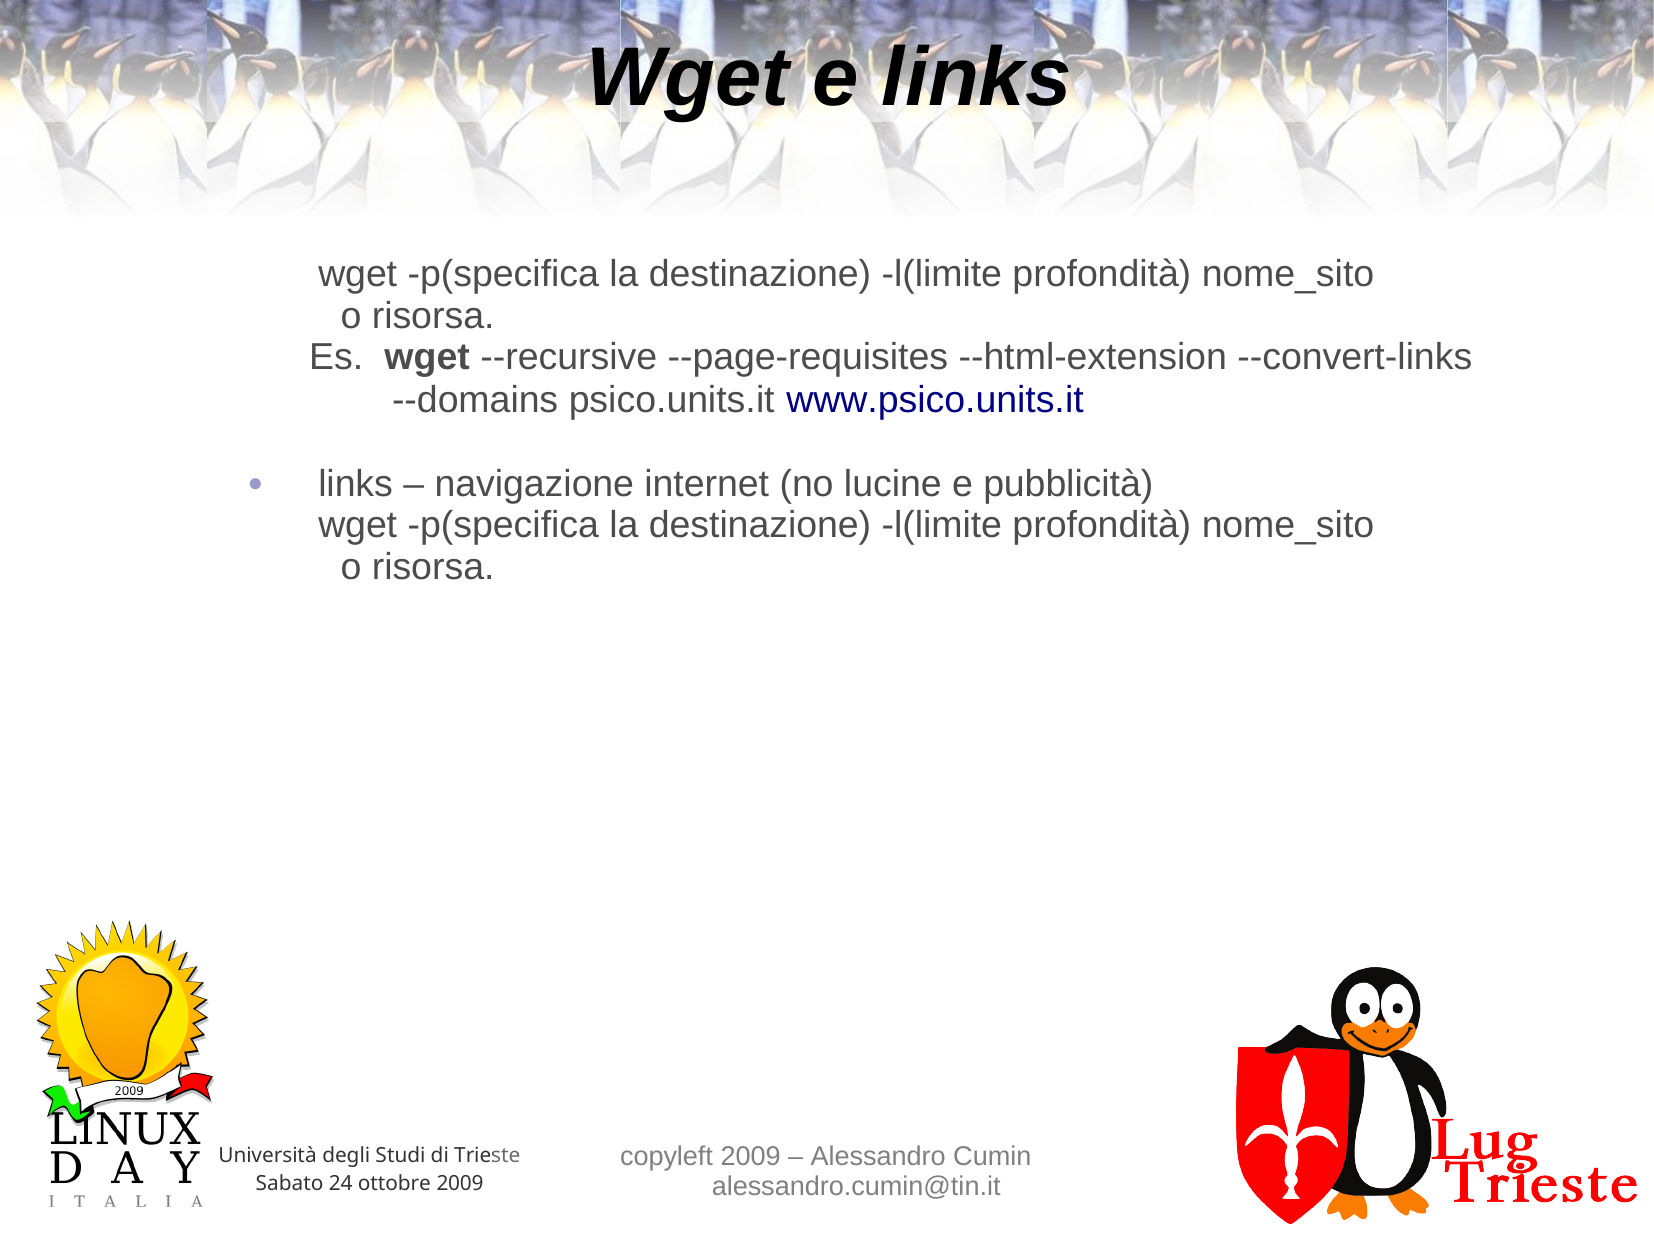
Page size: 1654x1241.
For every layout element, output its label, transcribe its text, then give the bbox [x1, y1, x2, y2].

list wget -p(specifica la destinazione) -l(limite profondità) nome_sito o risorsa. Es. wget --recursive --page-requisites --html-extension --convert-links --domains psico.units.it www.psico.units.it links – navigazione internet (no lucine e pubblicità) wget -p(specifica la destinazione) -l(limite profondità) nome_sito o risorsa. [141, 252, 1568, 1015]
title Wget e links [49, 19, 1609, 227]
picture [36, 920, 214, 1207]
picture [1236, 967, 1637, 1224]
